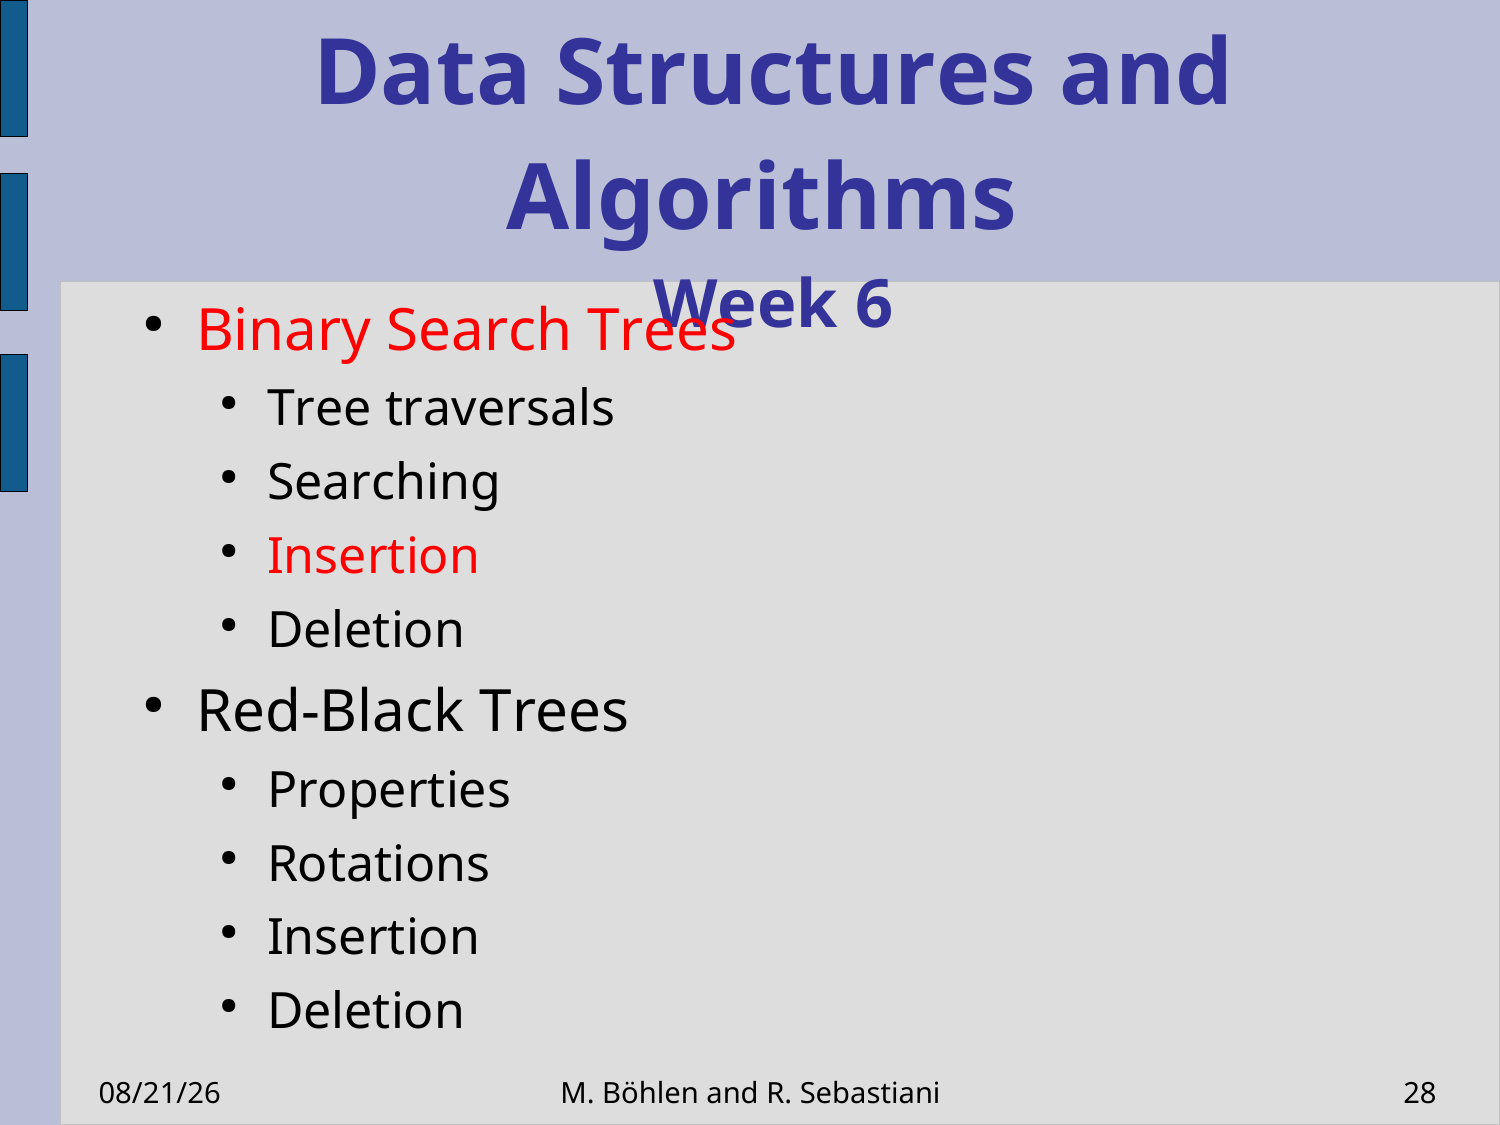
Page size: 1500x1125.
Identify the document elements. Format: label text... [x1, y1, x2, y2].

title Data Structures and Algorithms Week 6 [65, 68, 1482, 285]
subtitle Binary Search Trees Tree traversals Searching Insertion Deletion Red-Black Trees Properties Rotations Insertion Deletion [110, 305, 1392, 1030]
